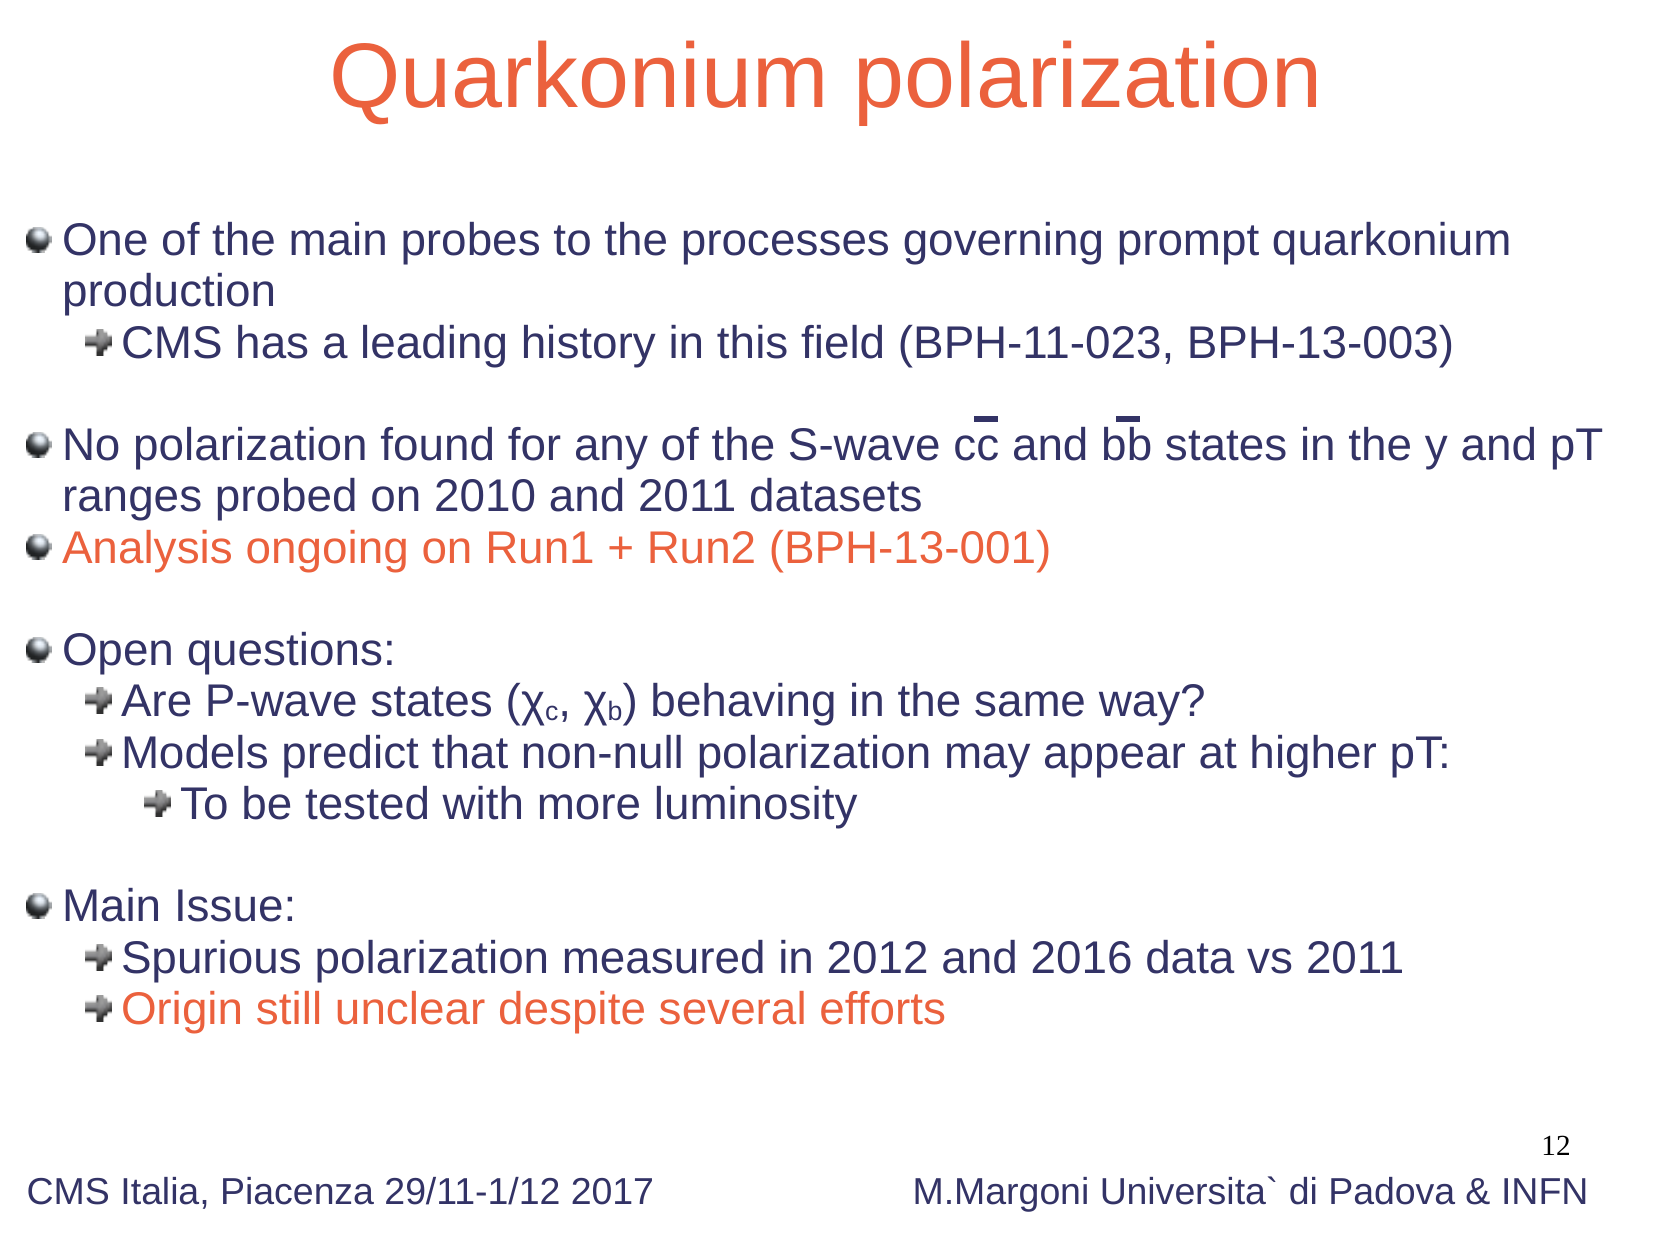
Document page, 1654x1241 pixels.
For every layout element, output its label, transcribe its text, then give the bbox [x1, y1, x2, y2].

title Quarkonium polarization [82, 0, 1571, 180]
text_box One of the main probes to the processes governing prompt quarkonium production CMS has a leading history in this field (BPH-11-023, BPH-13-003) No polarization found for any of the S-wave cc and bb states in the y and pT ranges probed on 2010 and 2011 datasets Analysis ongoing on Run1 + Run2 (BPH-13-001) Open questions: Are P-wave states (χc, χb) behaving in the same way? Models predict that non-null polarization may appear at higher pT: To be tested with more luminosity Main Issue: Spurious polarization measured in 2012 and 2016 data vs 2011 Origin still unclear despite several efforts [11, 206, 1630, 1241]
